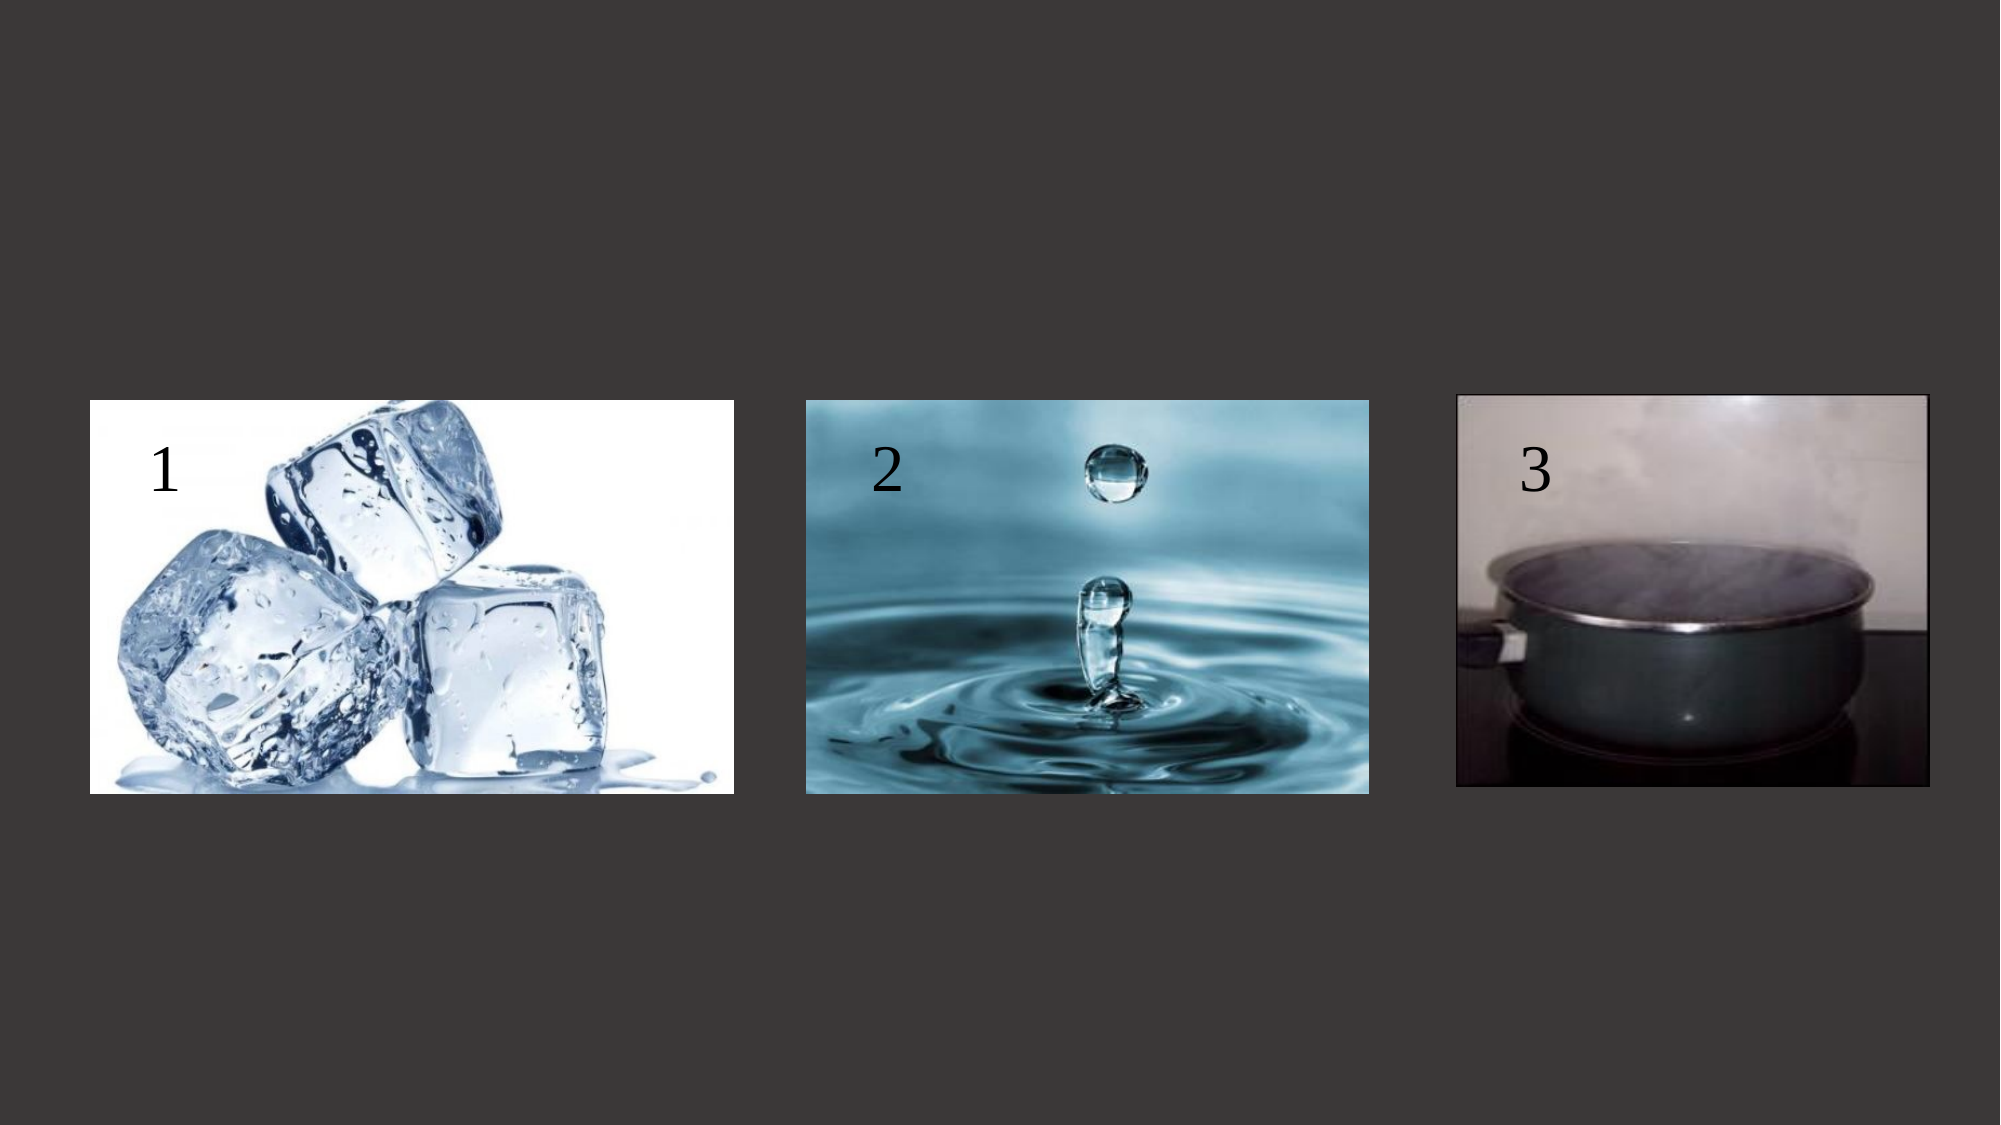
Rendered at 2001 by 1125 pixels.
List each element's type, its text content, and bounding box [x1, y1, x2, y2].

text_box 2 [856, 417, 1025, 514]
picture [90, 400, 734, 794]
picture [806, 400, 1369, 794]
picture [1456, 394, 1930, 787]
text_box 1 [134, 417, 303, 514]
text_box 3 [1504, 417, 1673, 514]
